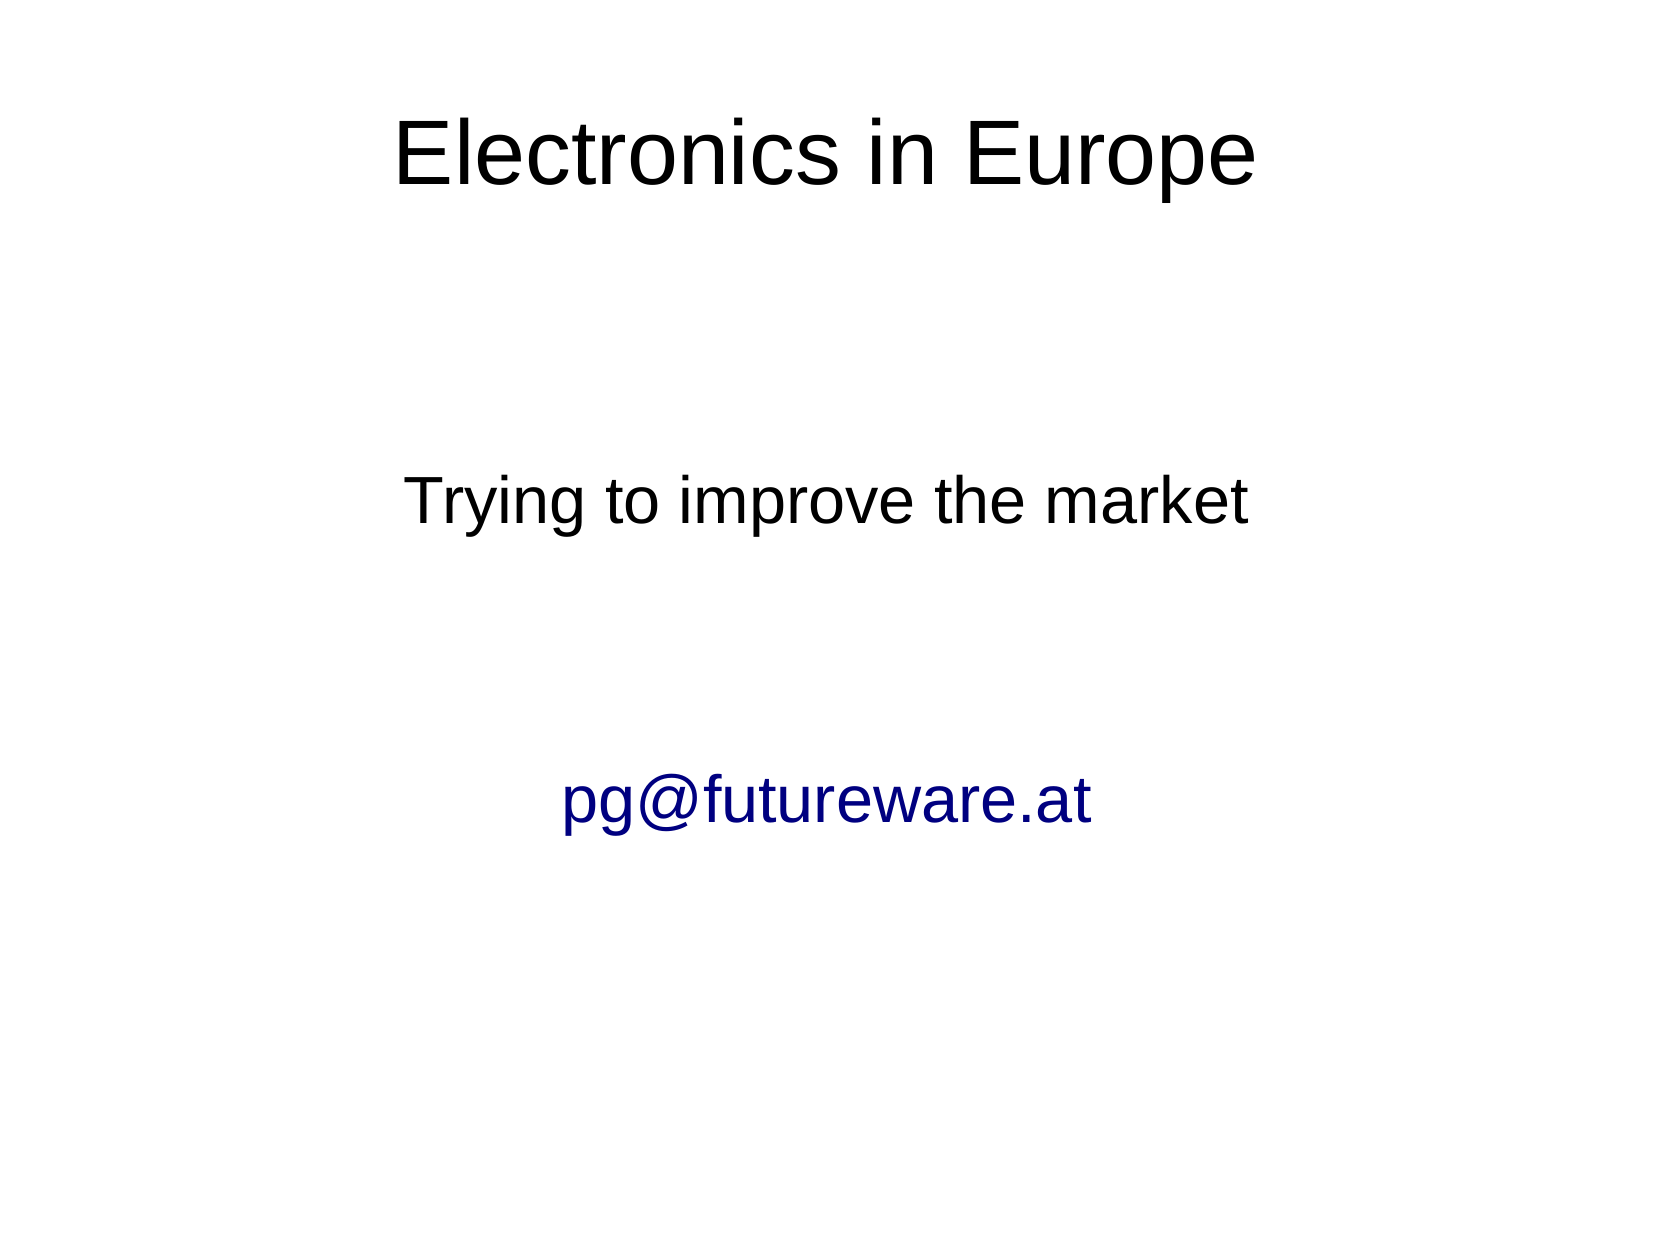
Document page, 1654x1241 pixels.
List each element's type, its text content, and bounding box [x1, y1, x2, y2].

title Electronics in Europe [82, 49, 1571, 257]
subtitle Trying to improve the market pg@futureware.at [82, 290, 1571, 1010]
